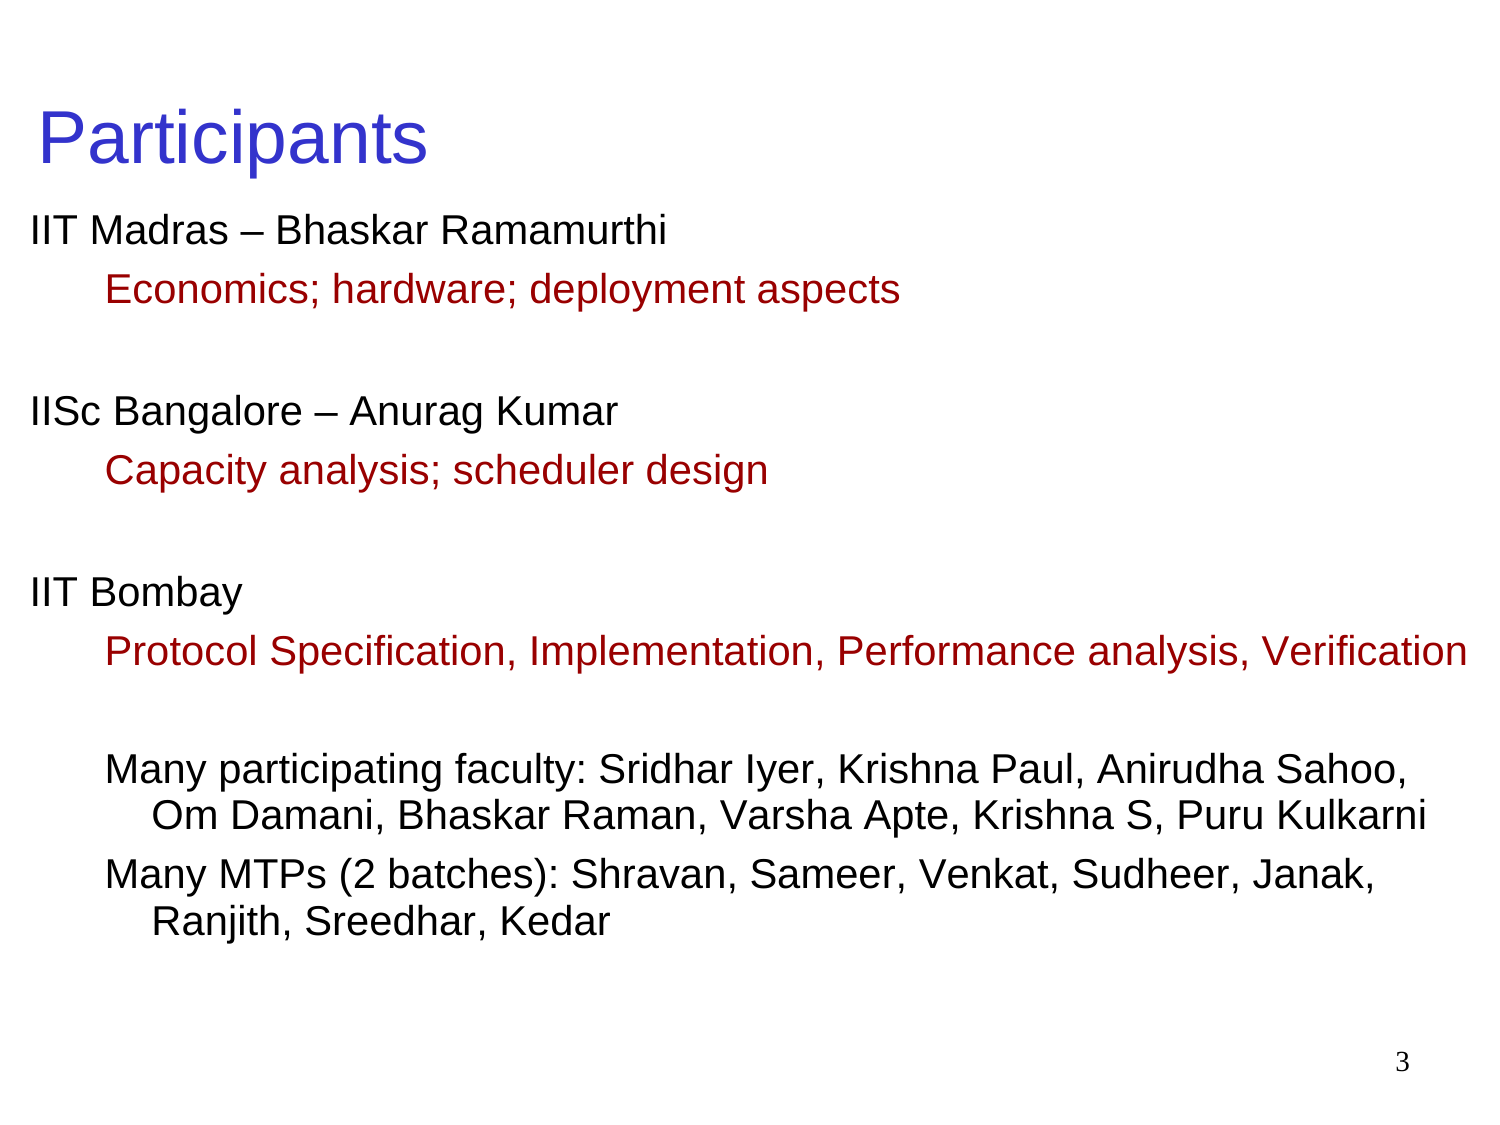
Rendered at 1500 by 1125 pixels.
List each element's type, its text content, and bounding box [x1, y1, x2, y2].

list IIT Madras – Bhaskar Ramamurthi Economics; hardware; deployment aspects IISc Bangalore – Anurag Kumar Capacity analysis; scheduler design IIT Bombay Protocol Specification, Implementation, Performance analysis, Verification Many participating faculty: Sridhar Iyer, Krishna Paul, Anirudha Sahoo, Om Damani, Bhaskar Raman, Varsha Apte, Krishna S, Puru Kulkarni Many MTPs (2 batches): Shravan, Sameer, Venkat, Sudheer, Janak, Ranjith, Sreedhar, Kedar [29, 206, 1477, 1096]
title Participants [37, 62, 1463, 206]
